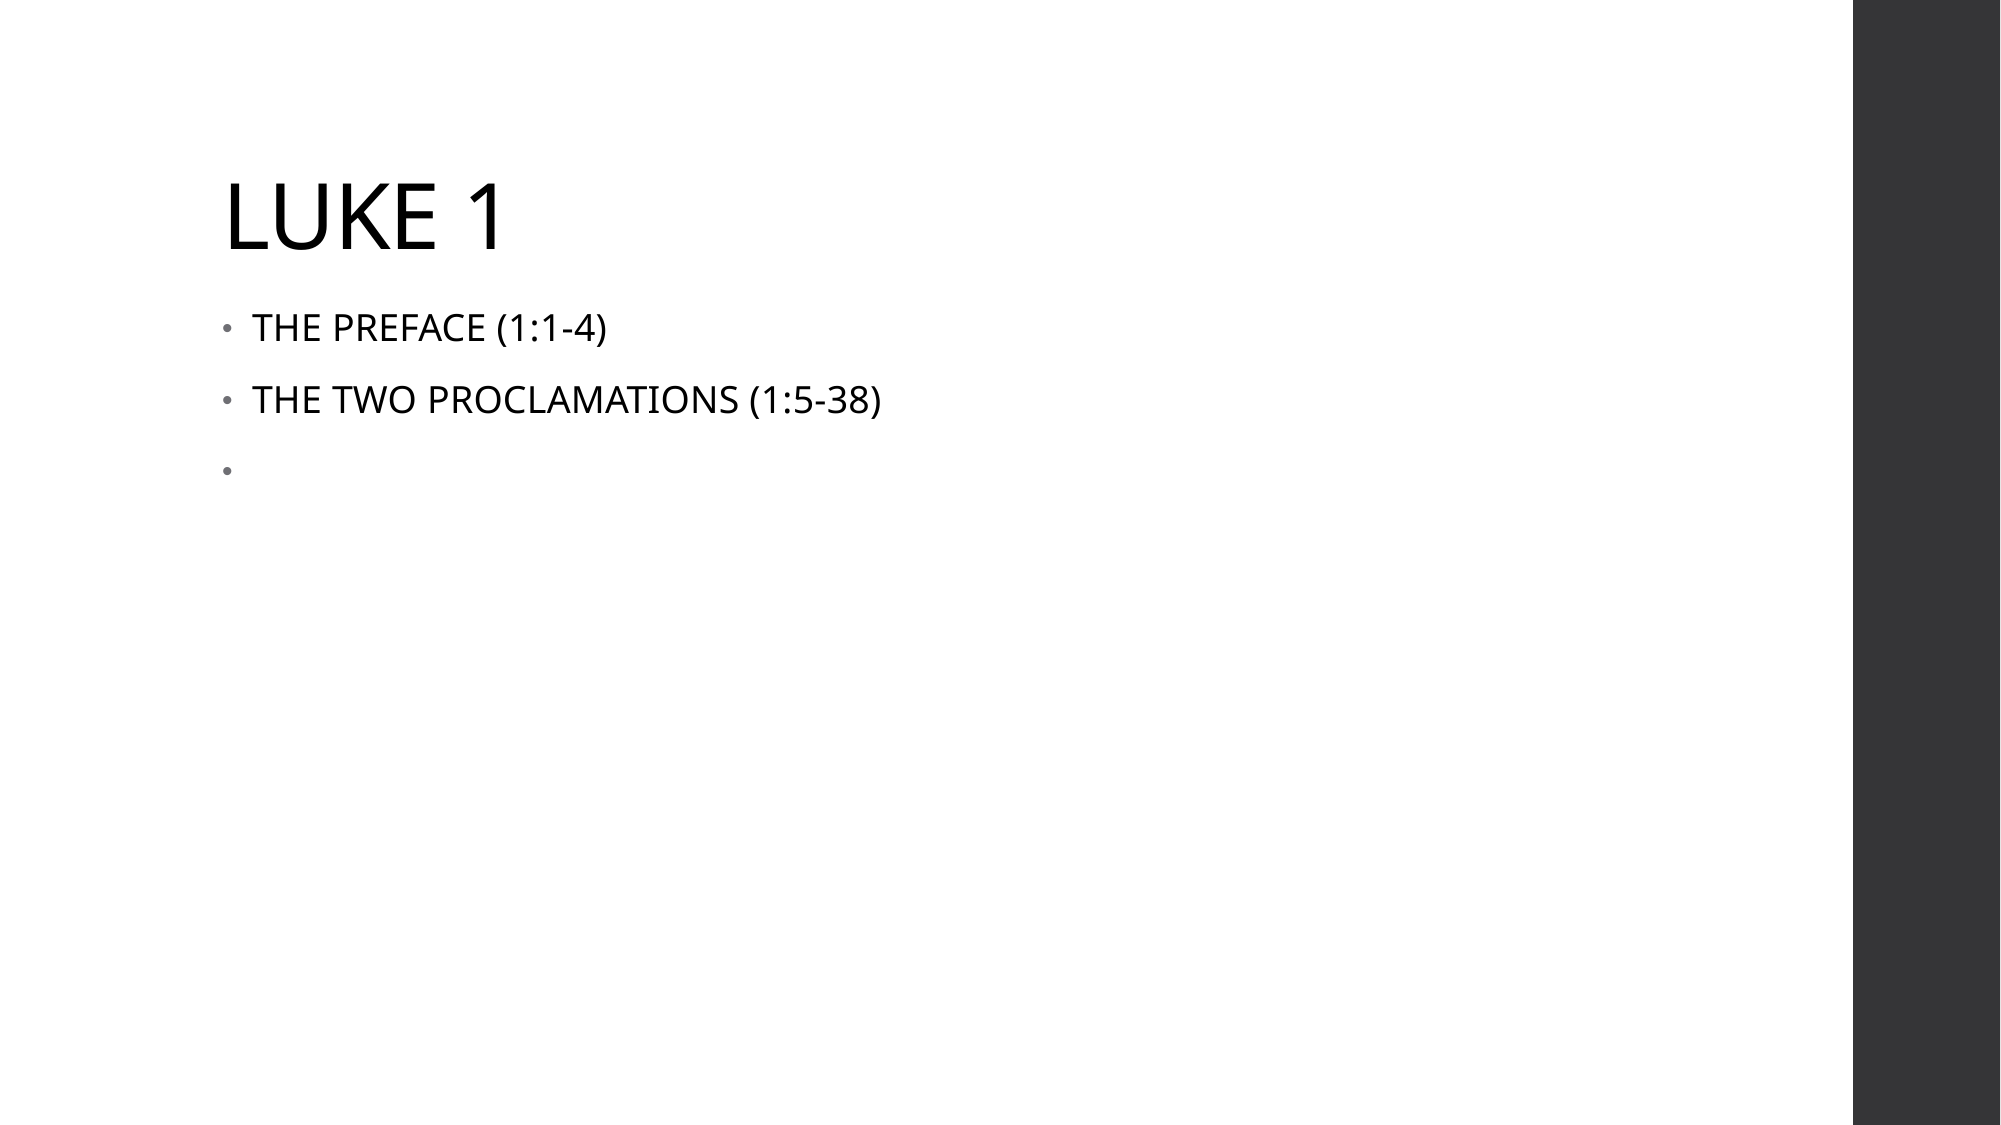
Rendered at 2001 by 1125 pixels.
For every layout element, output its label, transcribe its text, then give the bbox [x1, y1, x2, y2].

list THE PREFACE (1:1-4) THE TWO PROCLAMATIONS (1:5-38) [206, 299, 1617, 1014]
title LUKE 1 [206, 60, 1797, 278]
